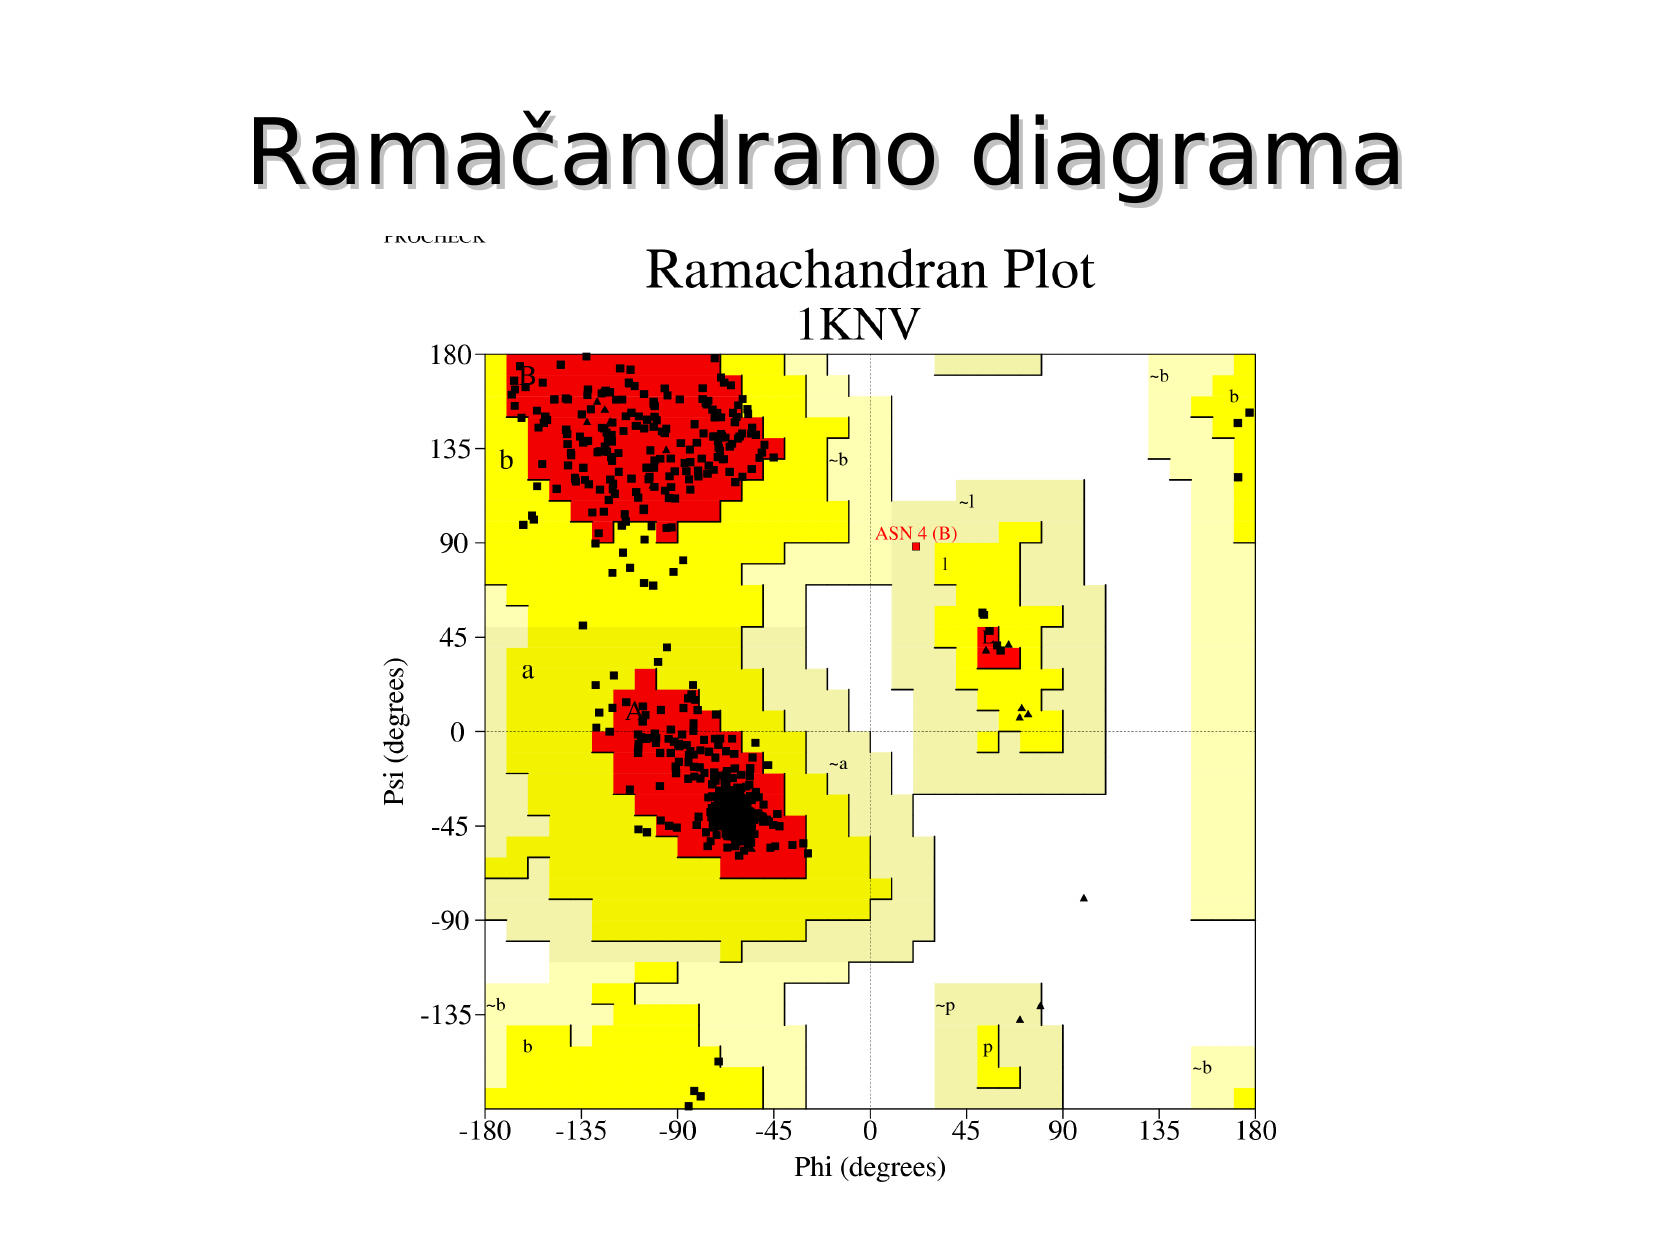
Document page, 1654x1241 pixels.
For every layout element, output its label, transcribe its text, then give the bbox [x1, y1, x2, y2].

title Ramačandrano diagrama [82, 56, 1571, 250]
picture [383, 236, 1276, 1182]
